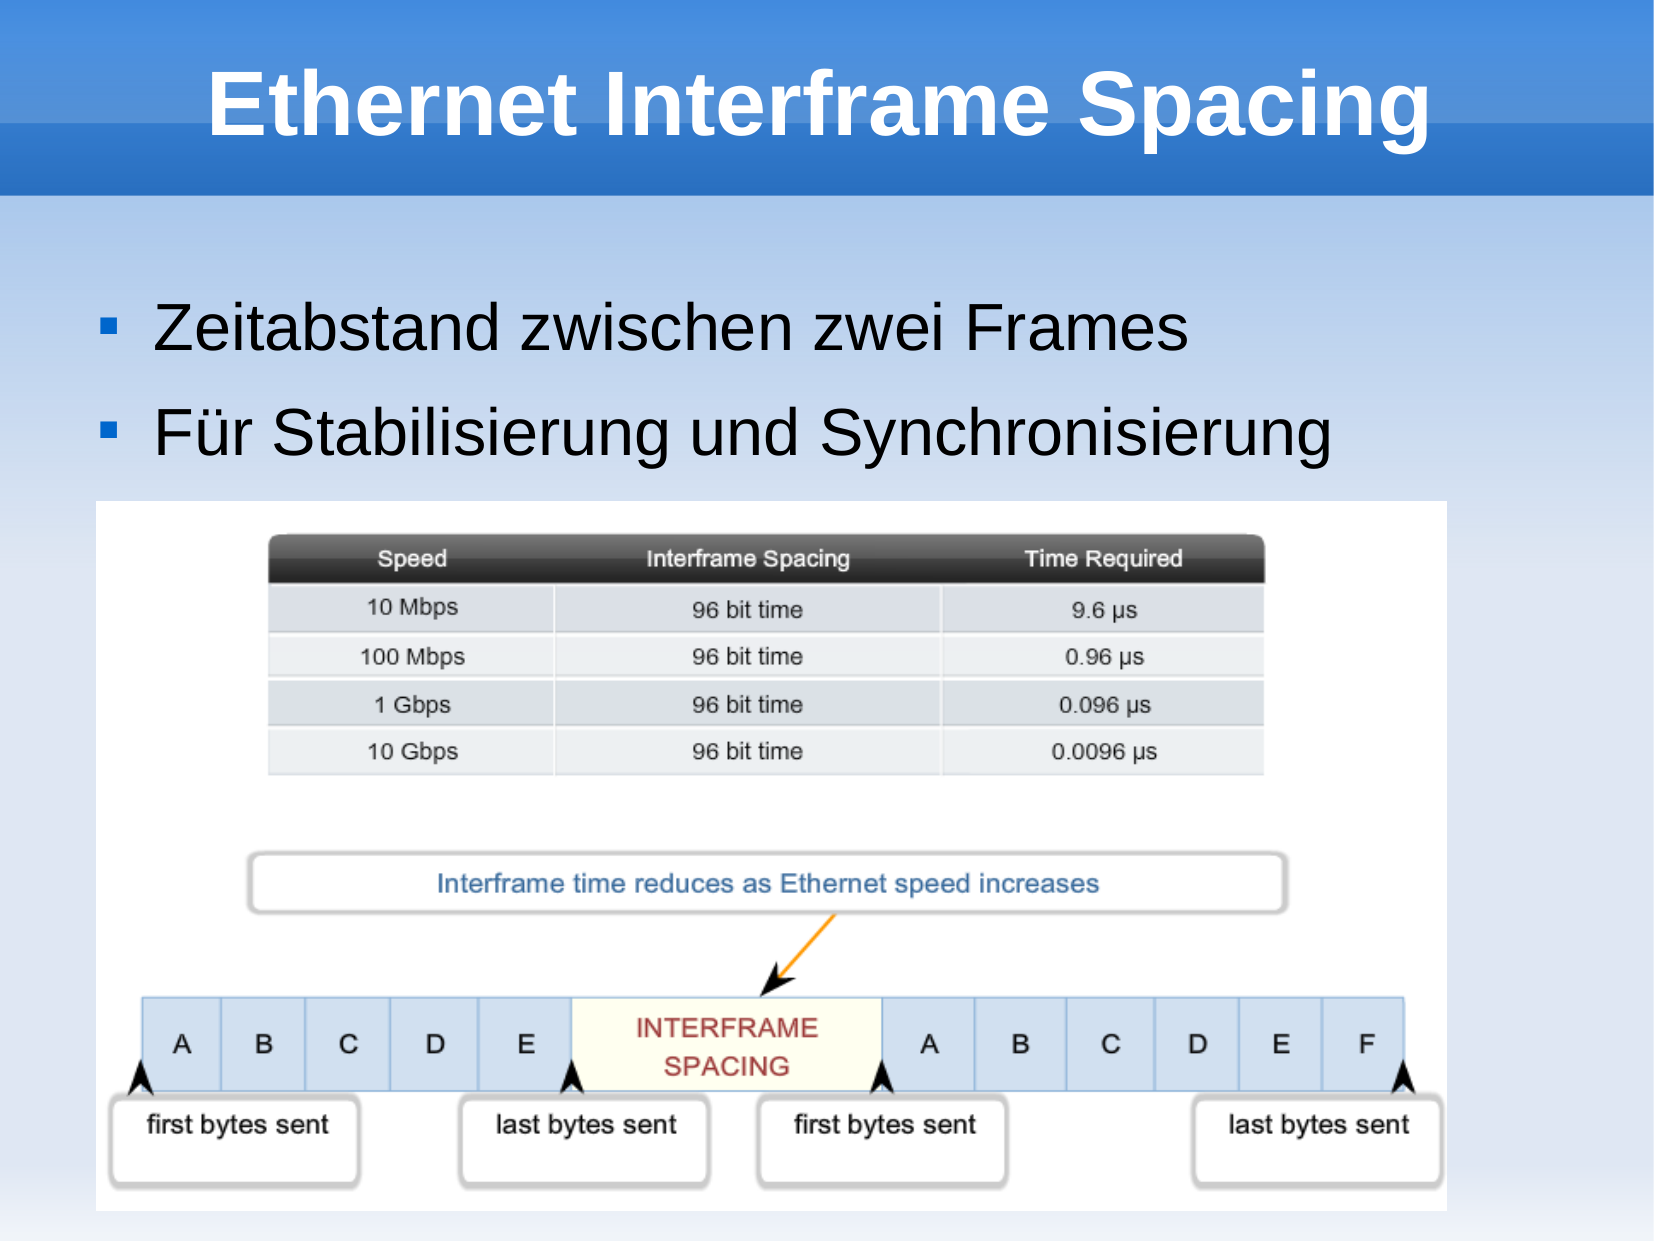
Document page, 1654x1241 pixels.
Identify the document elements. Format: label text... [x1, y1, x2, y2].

list Zeitabstand zwischen zwei Frames Für Stabilisierung und Synchronisierung [82, 290, 1571, 1109]
title Ethernet Interframe Spacing [76, 0, 1565, 208]
picture [0, 0, 1654, 1241]
